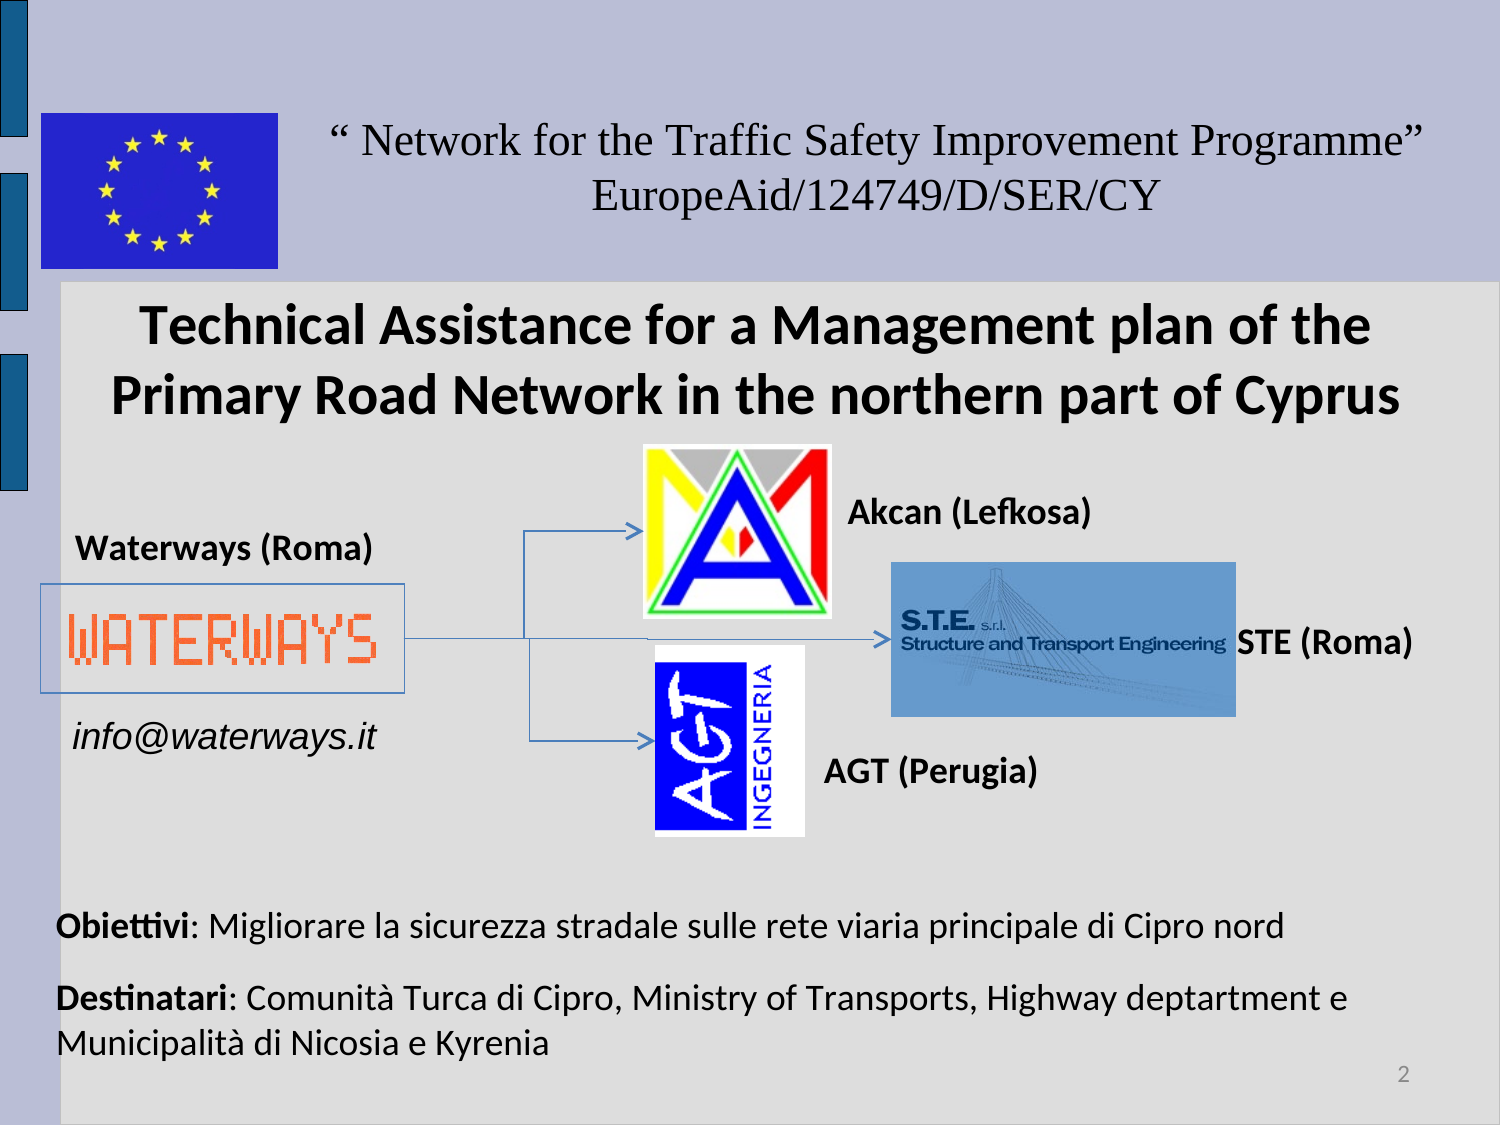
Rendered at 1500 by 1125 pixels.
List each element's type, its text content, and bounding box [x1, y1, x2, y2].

text_box Akcan (Lefkosa) [832, 479, 1128, 541]
text_box info@waterways.it [41, 704, 408, 765]
text_box AGT (Perugia) [809, 738, 1093, 799]
text_box STE (Roma) [1222, 609, 1436, 670]
picture [41, 113, 278, 269]
picture [655, 645, 805, 837]
picture [643, 444, 832, 619]
picture [891, 562, 1236, 717]
text_box Waterways (Roma) [41, 515, 408, 576]
text_box Obiettivi: Migliorare la sicurezza stradale sulle rete viaria principale di Cipro nord Destinatari: Comunità Turca di Cipro, Ministry of Transports, Highway deptartment e Municipalità di Nicosia e Kyrenia [41, 893, 1471, 1072]
picture [41, 584, 404, 693]
text_box <numero> [1074, 1072, 1426, 1103]
text_box Technical Assistance for a Management plan of the Primary Road Network in the northern part of Cyprus [76, 278, 1436, 435]
text_box “ Network for the Traffic Safety Improvement Programme” EuropeAid/124749/D/SER/CY [265, 101, 1483, 268]
